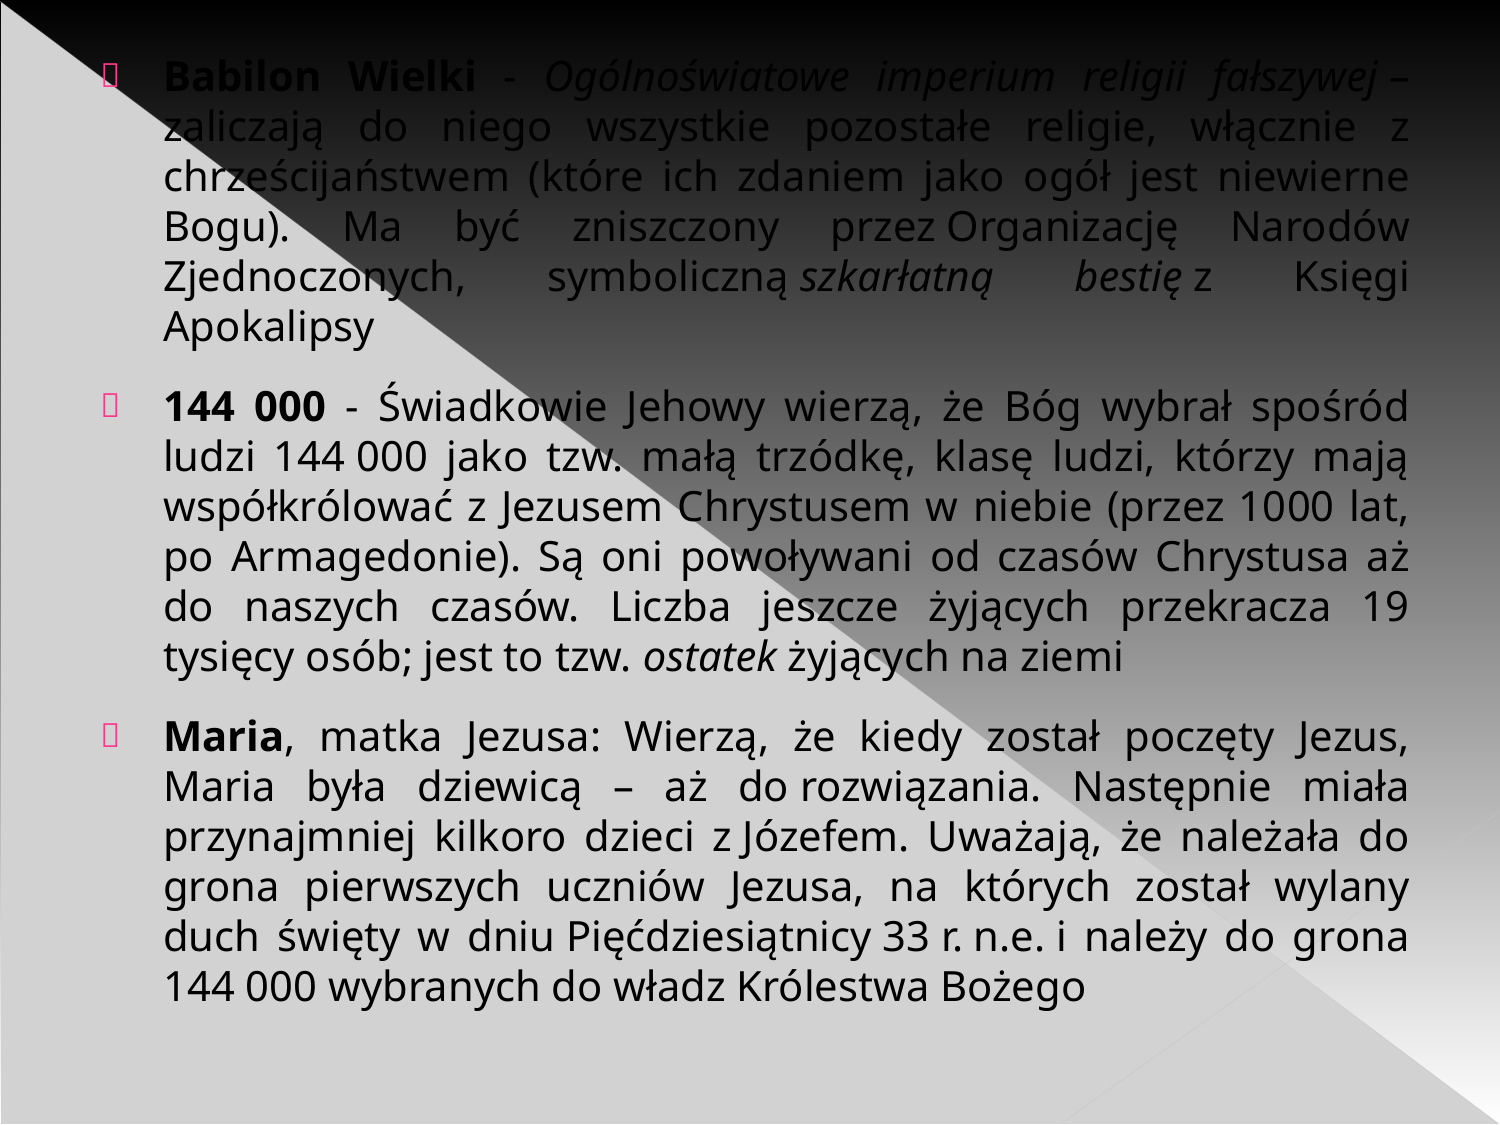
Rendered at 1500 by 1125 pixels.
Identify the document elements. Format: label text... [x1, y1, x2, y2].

list Babilon Wielki - Ogólnoświatowe imperium religii fałszywej – zaliczają do niego wszystkie pozostałe religie, włącznie z chrześcijaństwem (które ich zdaniem jako ogół jest niewierne Bogu). Ma być zniszczony przez Organizację Narodów Zjednoczonych, symboliczną szkarłatną bestię z Księgi Apokalipsy 144 000 - Świadkowie Jehowy wierzą, że Bóg wybrał spośród ludzi 144 000 jako tzw. małą trzódkę, klasę ludzi, którzy mają współkrólować z Jezusem Chrystusem w niebie (przez 1000 lat, po Armagedonie). Są oni powoływani od czasów Chrystusa aż do naszych czasów. Liczba jeszcze żyjących przekracza 19 tysięcy osób; jest to tzw. ostatek żyjących na ziemi Maria, matka Jezusa: Wierzą, że kiedy został poczęty Jezus, Maria była dziewicą – aż do rozwiązania. Następnie miała przynajmniej kilkoro dzieci z Józefem. Uważają, że należała do grona pierwszych uczniów Jezusa, na których został wylany duch święty w dniu Pięćdziesiątnicy 33 r. n.e. i należy do grona 144 000 wybranych do władz Królestwa Bożego [75, 42, 1425, 1059]
